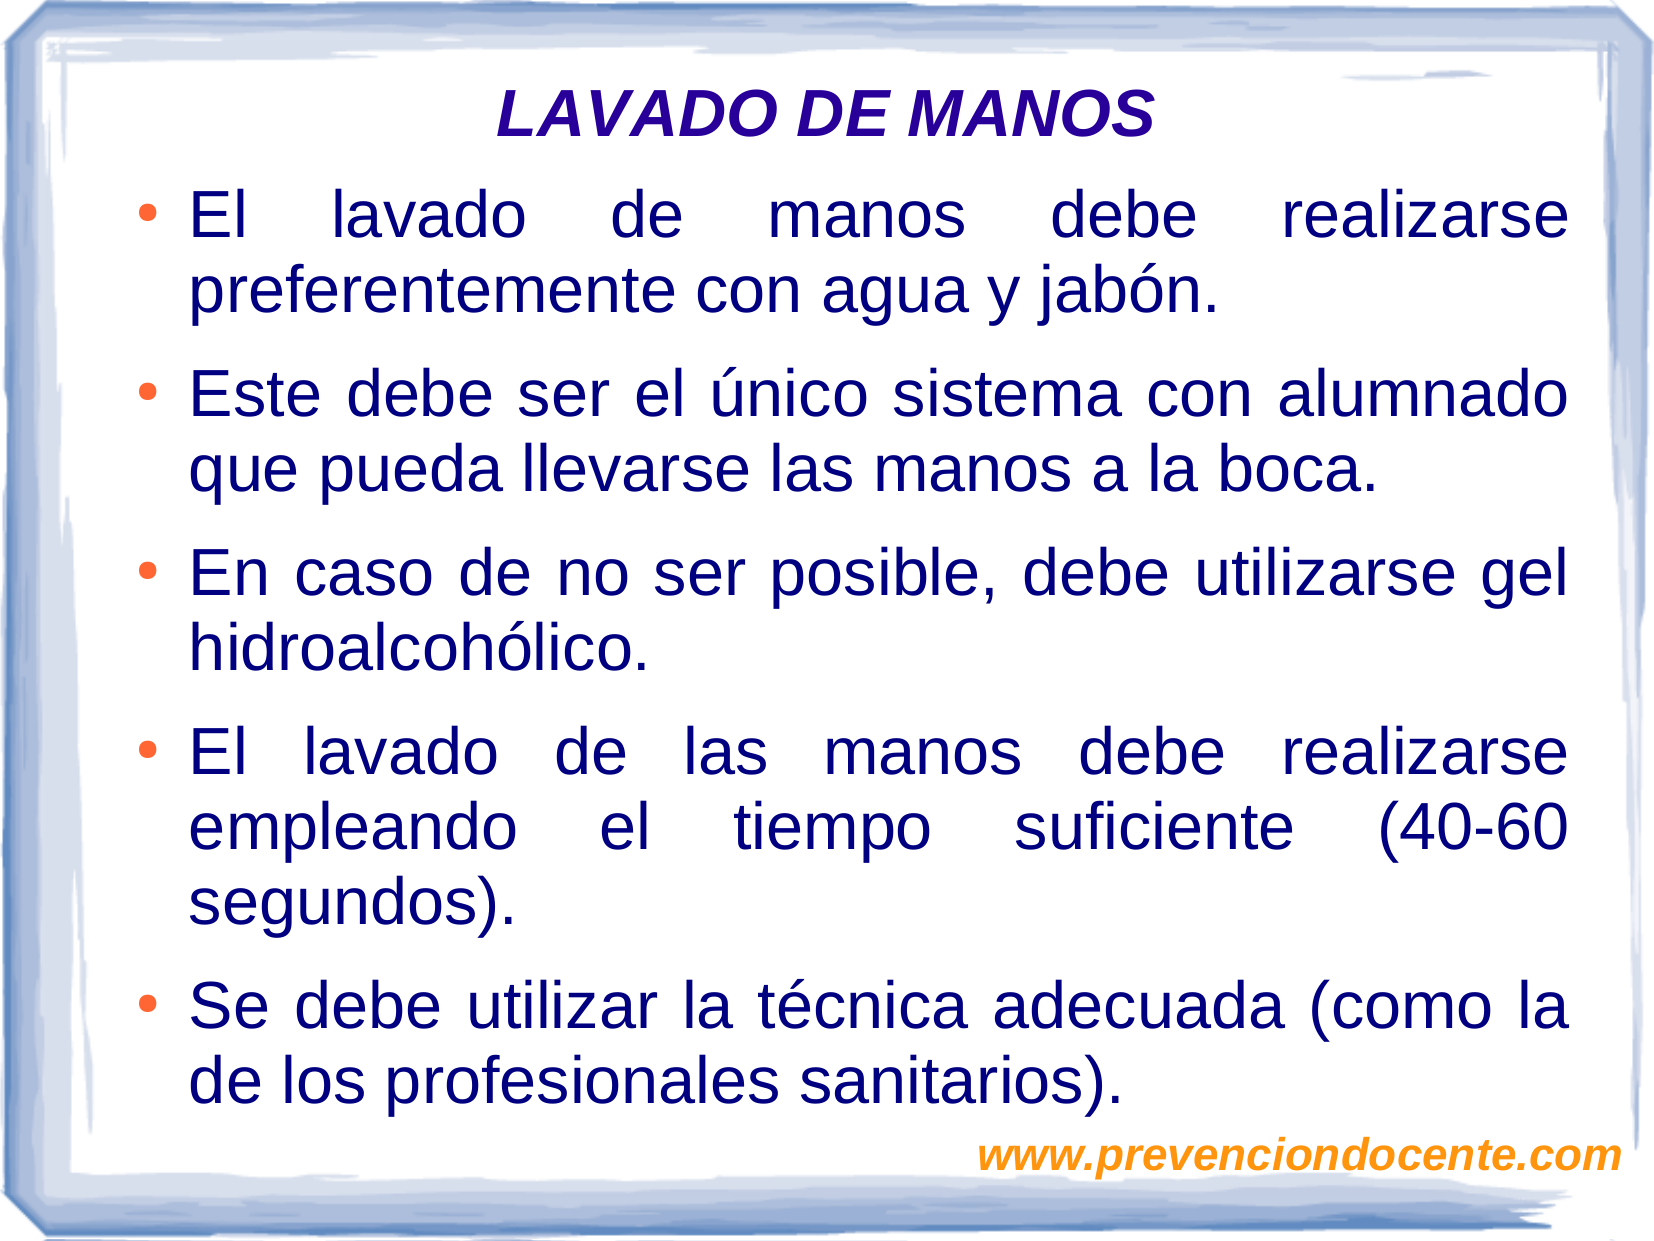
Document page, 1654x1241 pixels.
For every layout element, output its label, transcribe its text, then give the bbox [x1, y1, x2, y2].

title LAVADO DE MANOS [82, 49, 1571, 178]
text_box www.prevenciondocente.com [906, 1129, 1625, 1182]
picture [0, 0, 1654, 1241]
list El lavado de manos debe realizarse preferentemente con agua y jabón. Este debe ser el único sistema con alumnado que pueda llevarse las manos a la boca. En caso de no ser posible, debe utilizarse gel hidroalcohólico. El lavado de las manos debe realizarse empleando el tiempo suficiente (40-60 segundos). Se debe utilizar la técnica adecuada (como la de los profesionales sanitarios). [118, 177, 1571, 1152]
